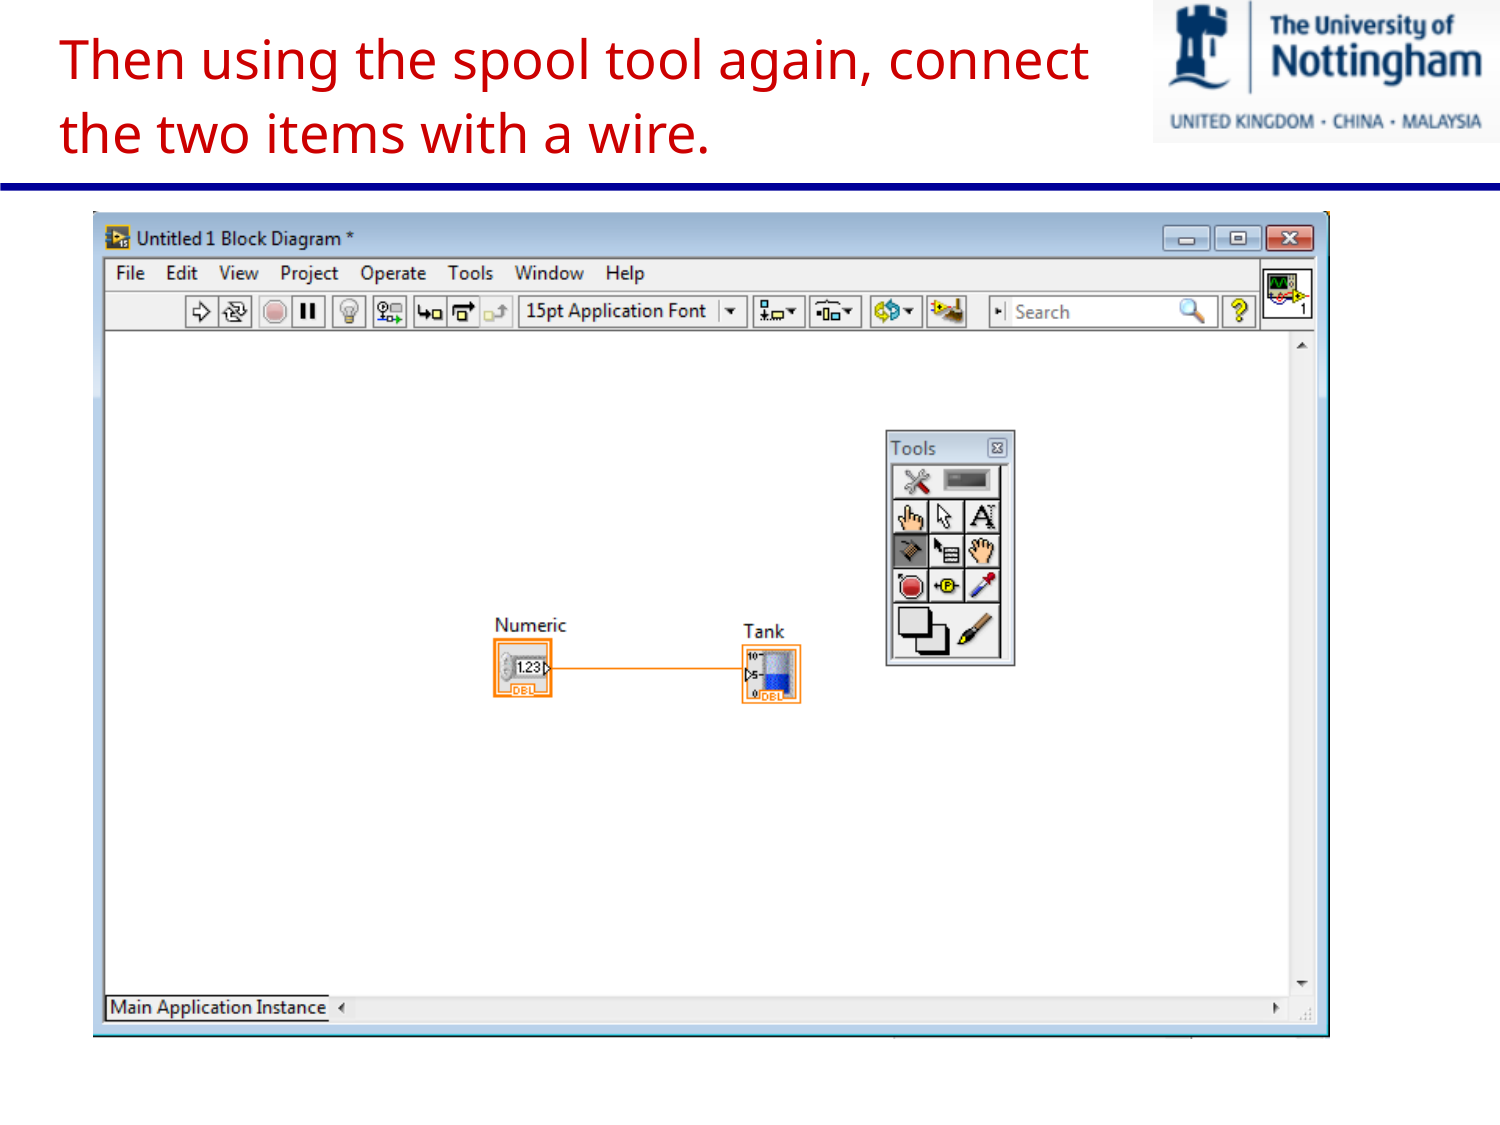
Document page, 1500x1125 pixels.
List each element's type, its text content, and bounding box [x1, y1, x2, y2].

picture [93, 211, 1330, 1039]
title Then using the spool tool again, connect the two items with a wire. [59, 32, 1117, 159]
picture [1153, 0, 1500, 143]
